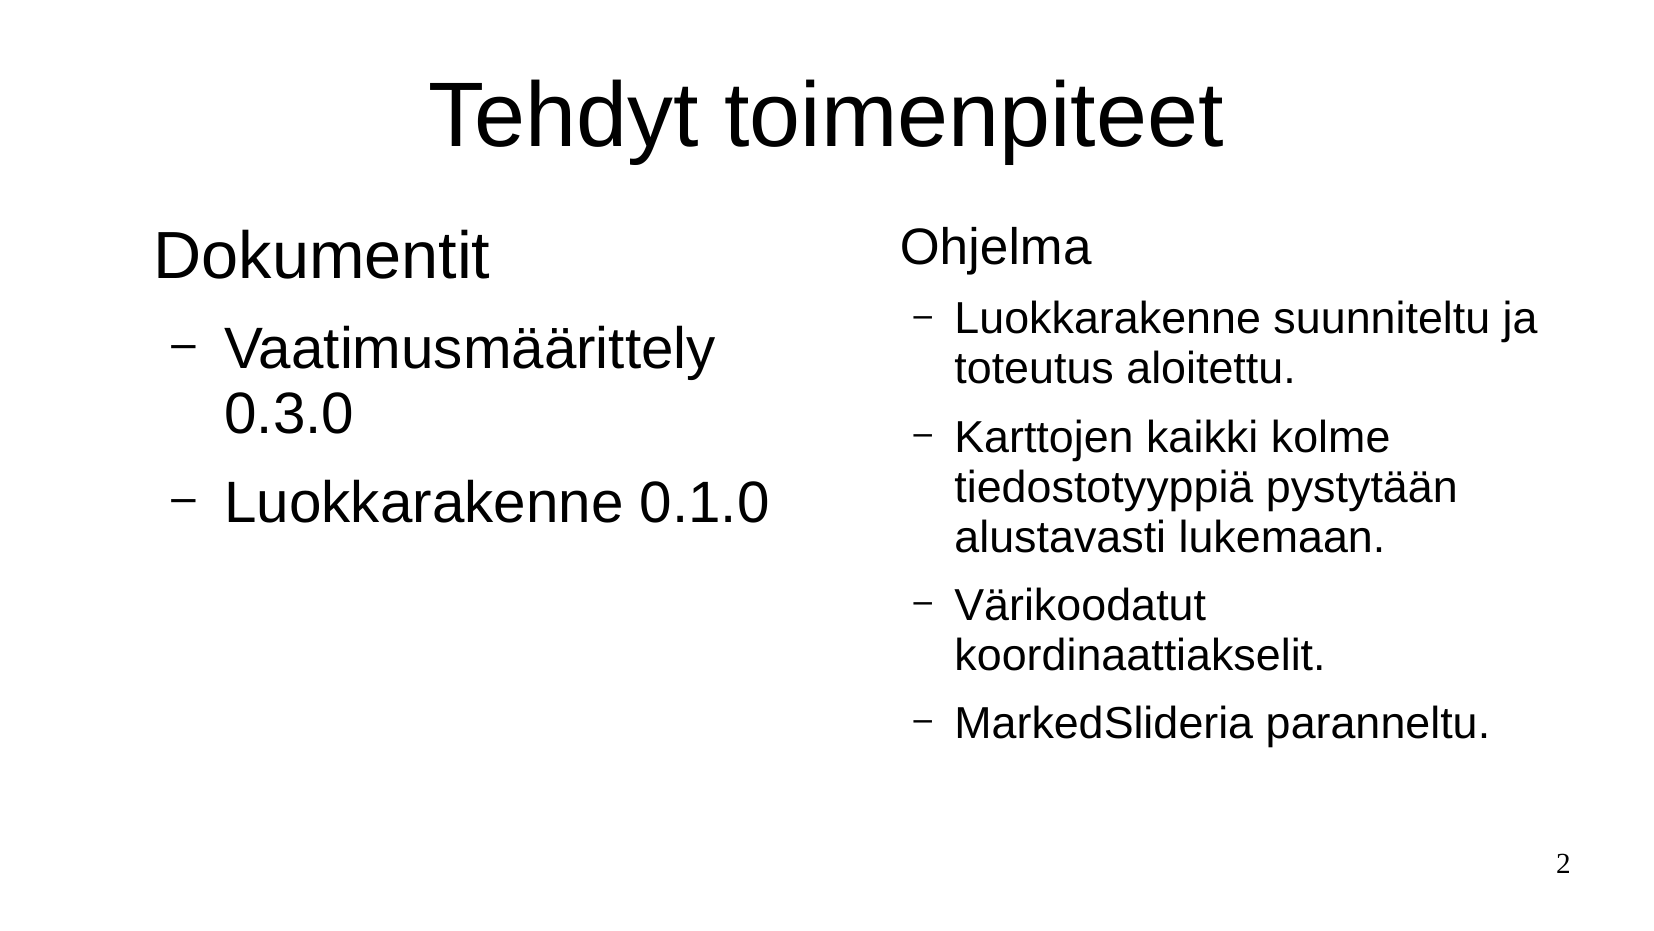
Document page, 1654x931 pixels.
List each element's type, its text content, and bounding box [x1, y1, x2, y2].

list Dokumentit Vaatimusmäärittely 0.3.0 Luokkarakenne 0.1.0 [82, 217, 809, 758]
list Ohjelma Luokkarakenne suunniteltu ja toteutus aloitettu. Karttojen kaikki kolme tiedostotyyppiä pystytään alustavasti lukemaan. Värikoodatut koordinaattiakselit. MarkedSlideria paranneltu. [845, 217, 1572, 758]
title Tehdyt toimenpiteet [82, 37, 1571, 193]
